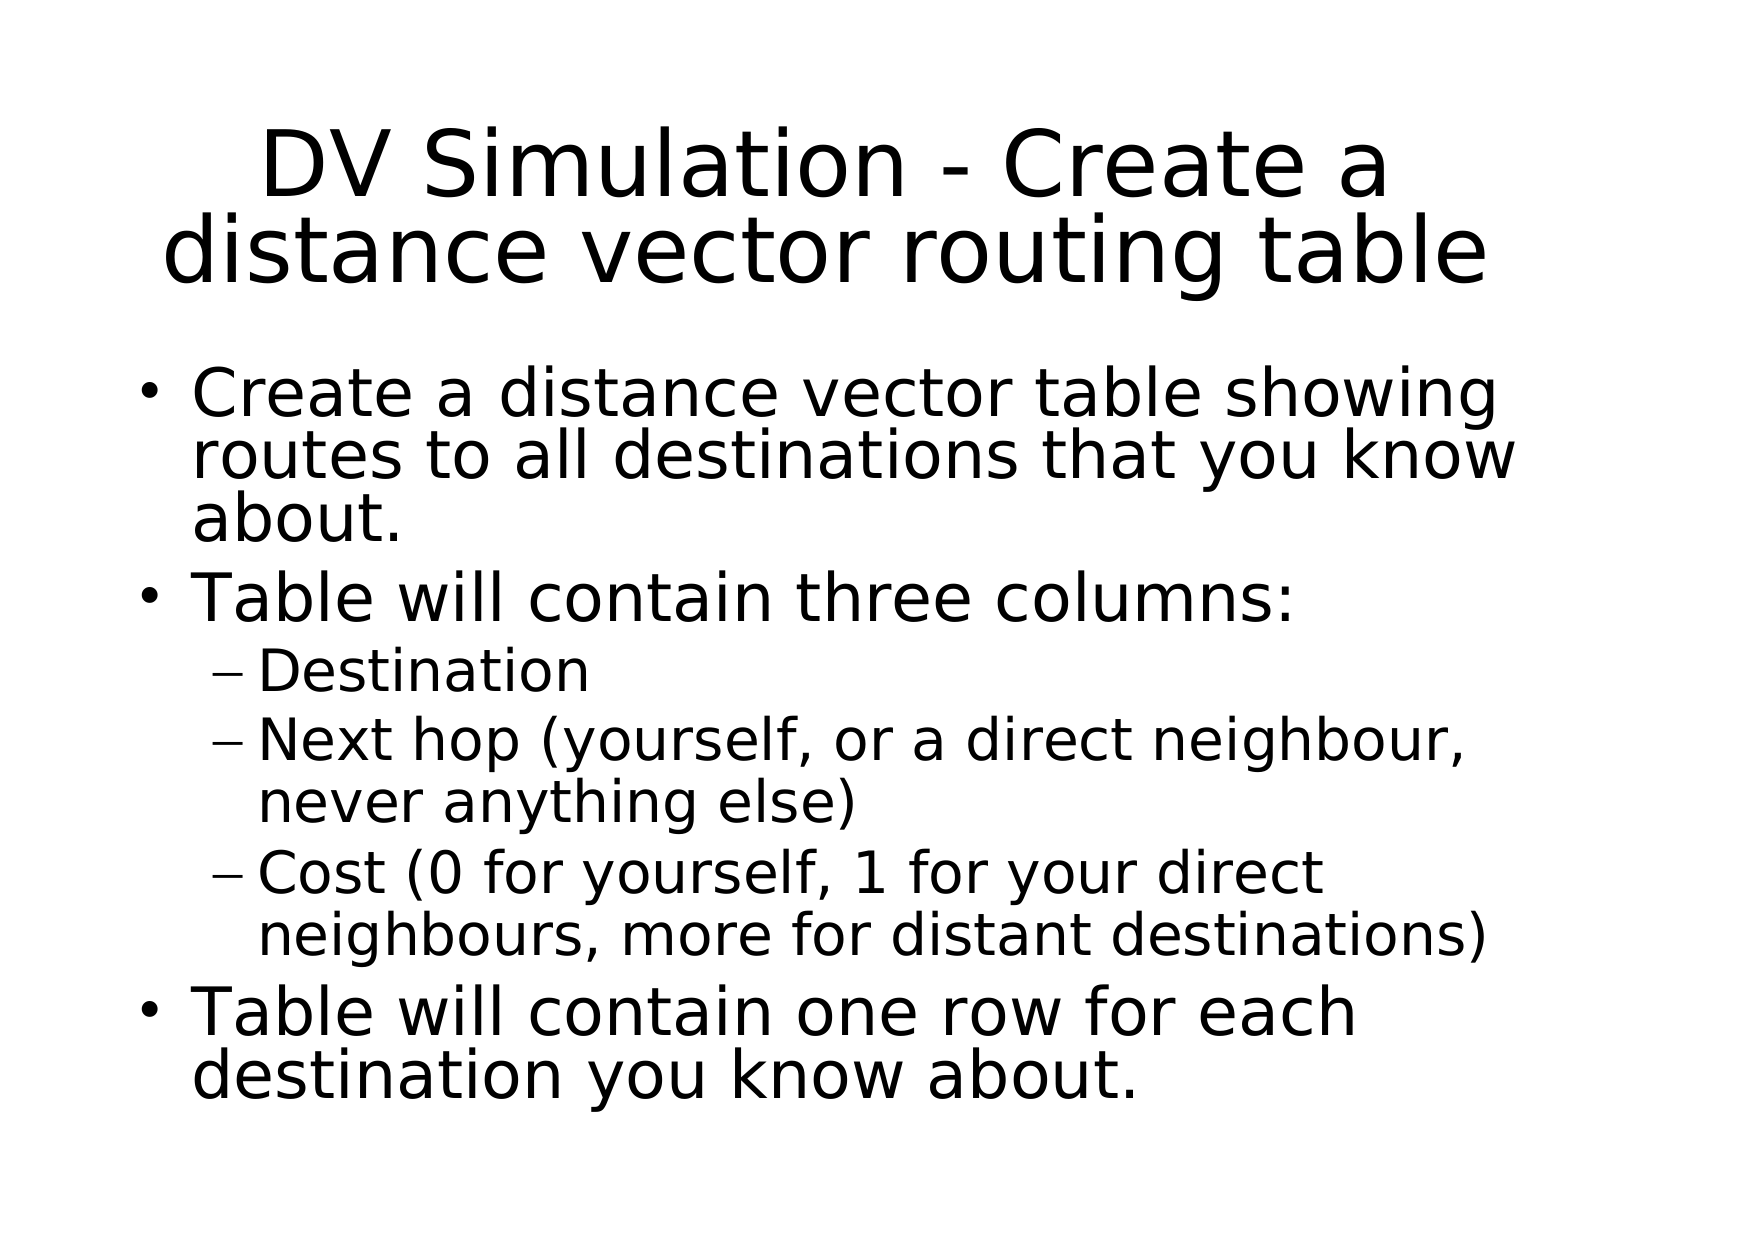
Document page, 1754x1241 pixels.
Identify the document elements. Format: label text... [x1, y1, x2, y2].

list Create a distance vector table showing routes to all destinations that you know about. Table will contain three columns: Destination Next hop (yourself, or a direct neighbour, never anything else)‏ Cost (0 for yourself, 1 for your direct neighbours, more for distant destinations)‏ Table will contain one row for each destination you know about. [123, 358, 1600, 1204]
title DV Simulation - Create a distance vector routing table [123, 90, 1530, 337]
